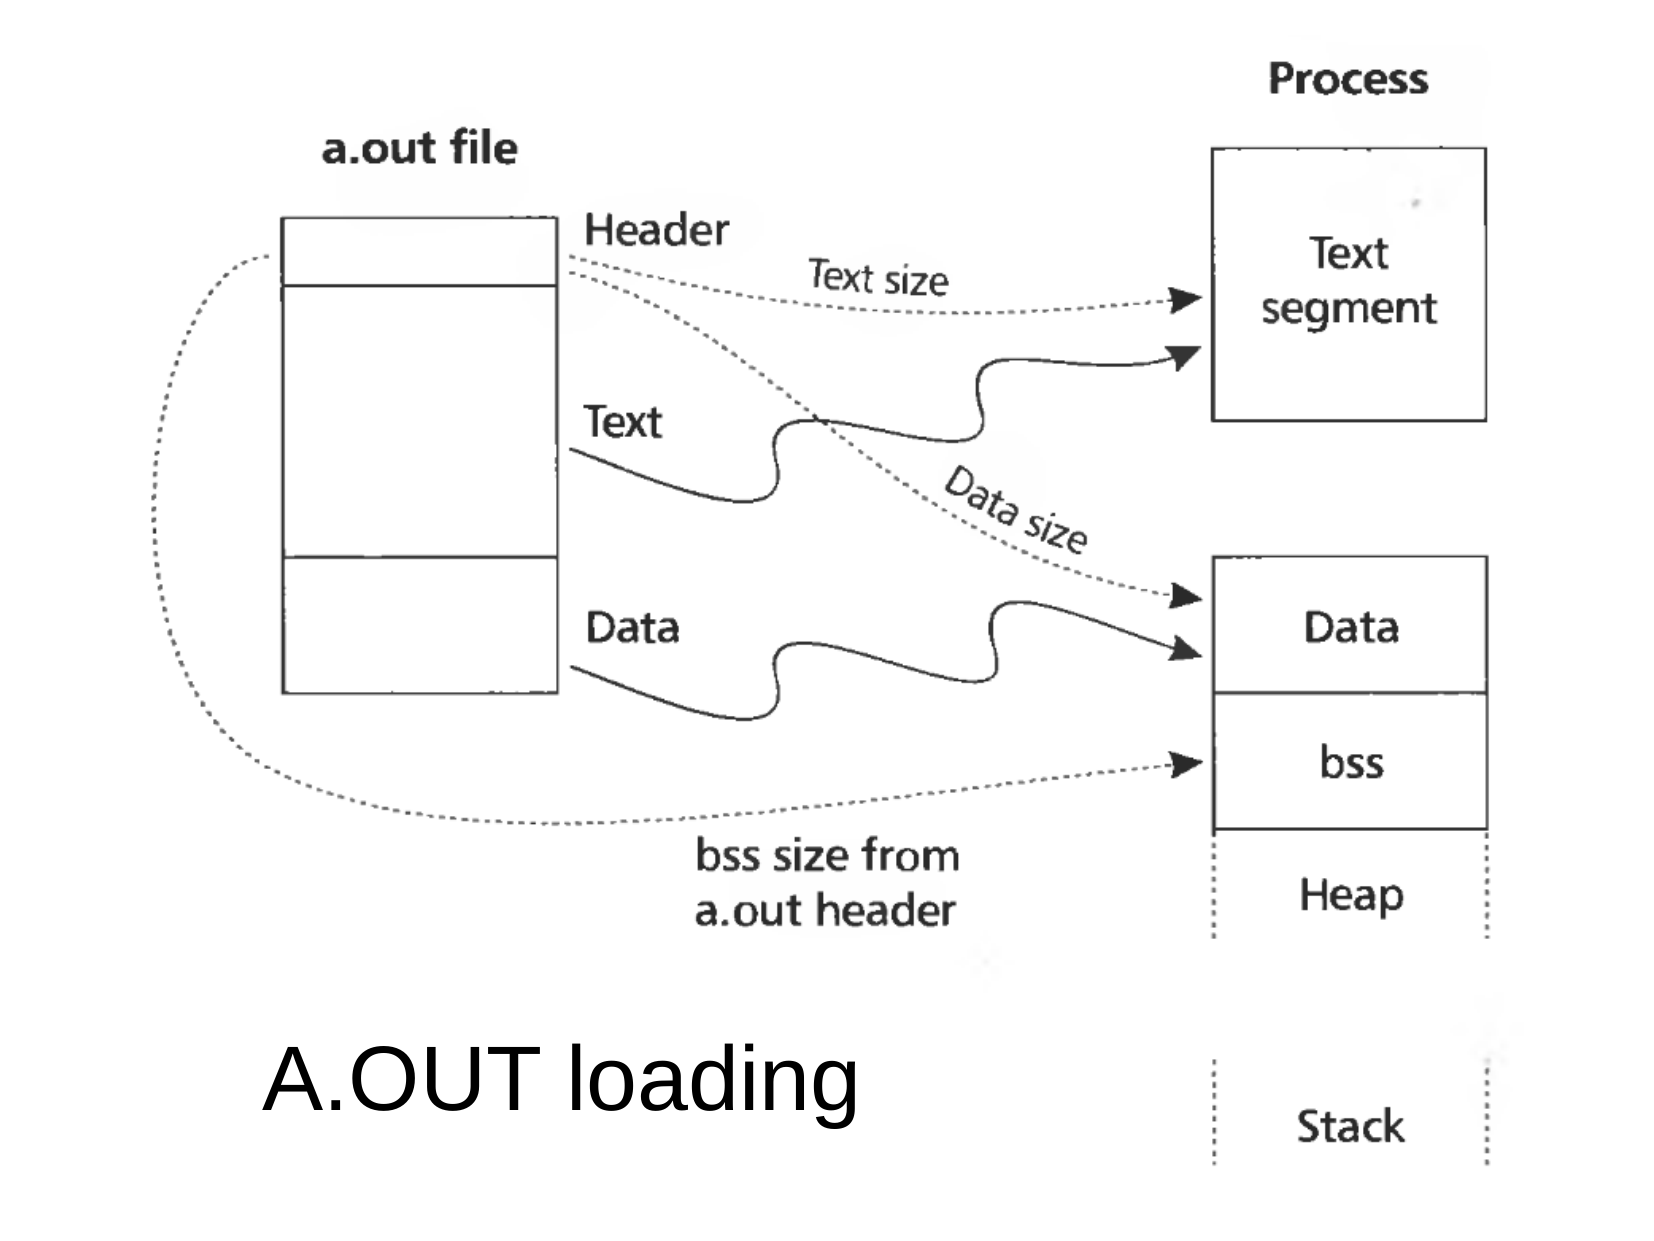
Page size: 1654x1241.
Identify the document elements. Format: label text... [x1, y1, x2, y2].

picture [112, 35, 1524, 1190]
title A.OUT loading [37, 975, 1088, 1183]
